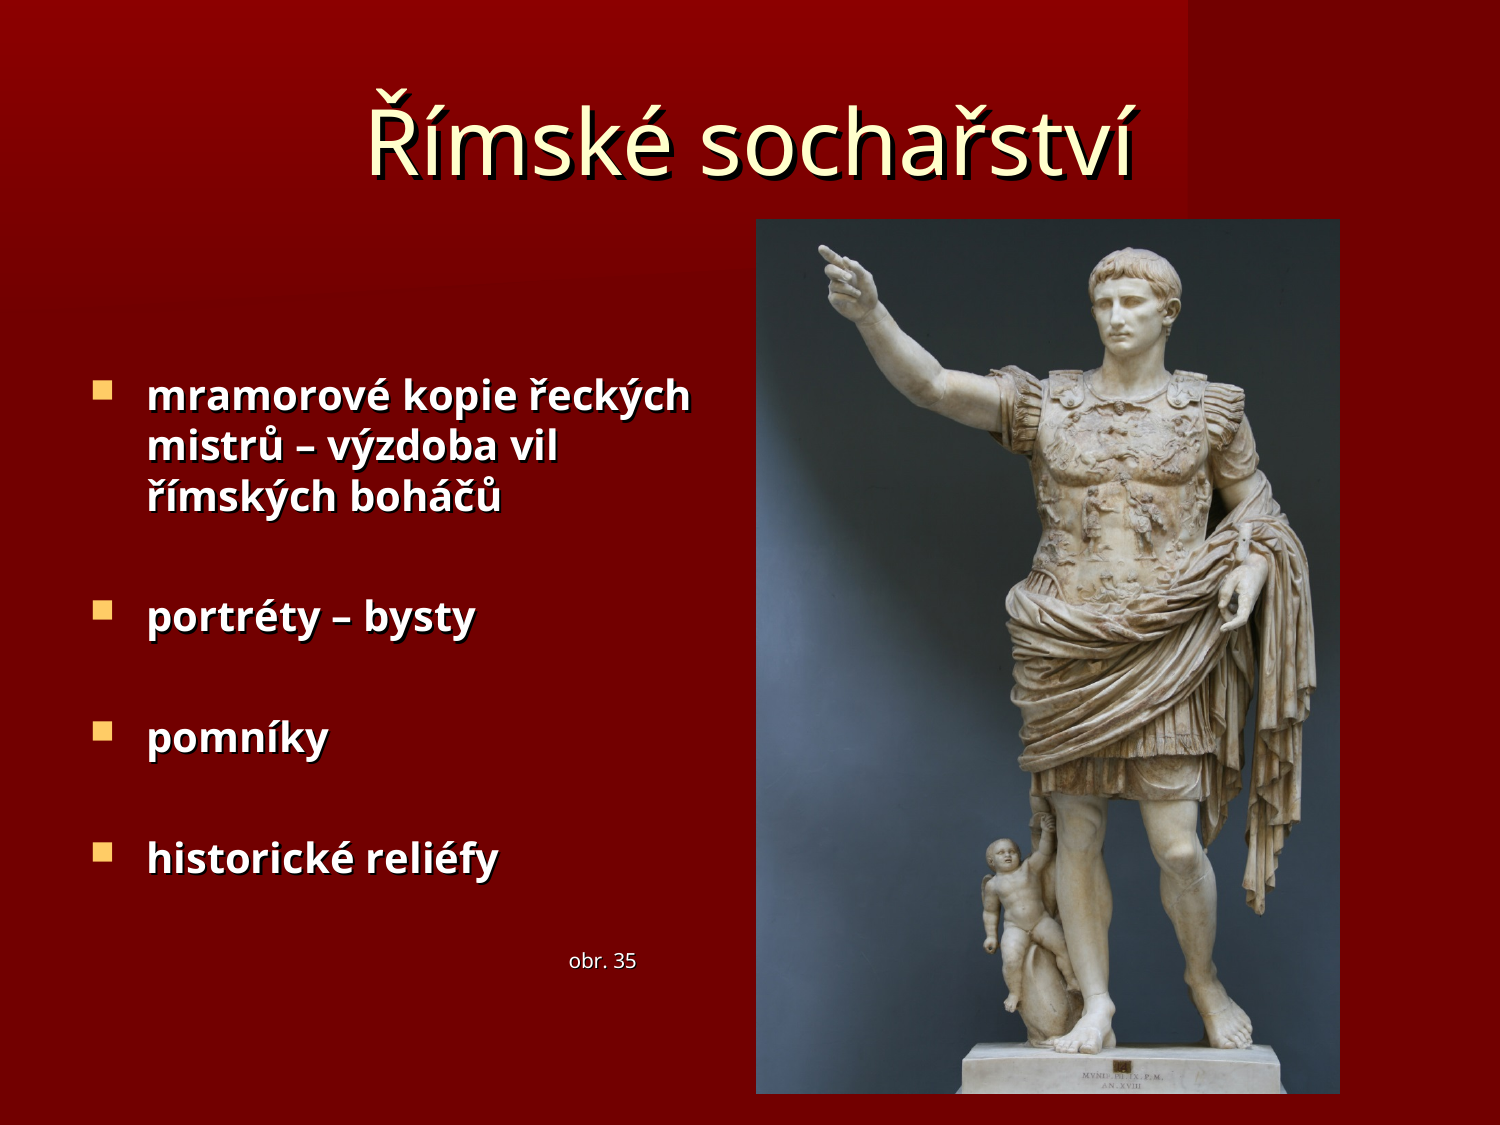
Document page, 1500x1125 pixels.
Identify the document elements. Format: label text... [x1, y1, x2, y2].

text_box [756, 220, 1340, 1095]
list mramorové kopie řeckých mistrů – výzdoba vil římských boháčů portréty – bysty pomníky historické reliéfy obr. 35 [75, 361, 738, 1125]
title Římské sochařství [75, 45, 1426, 233]
